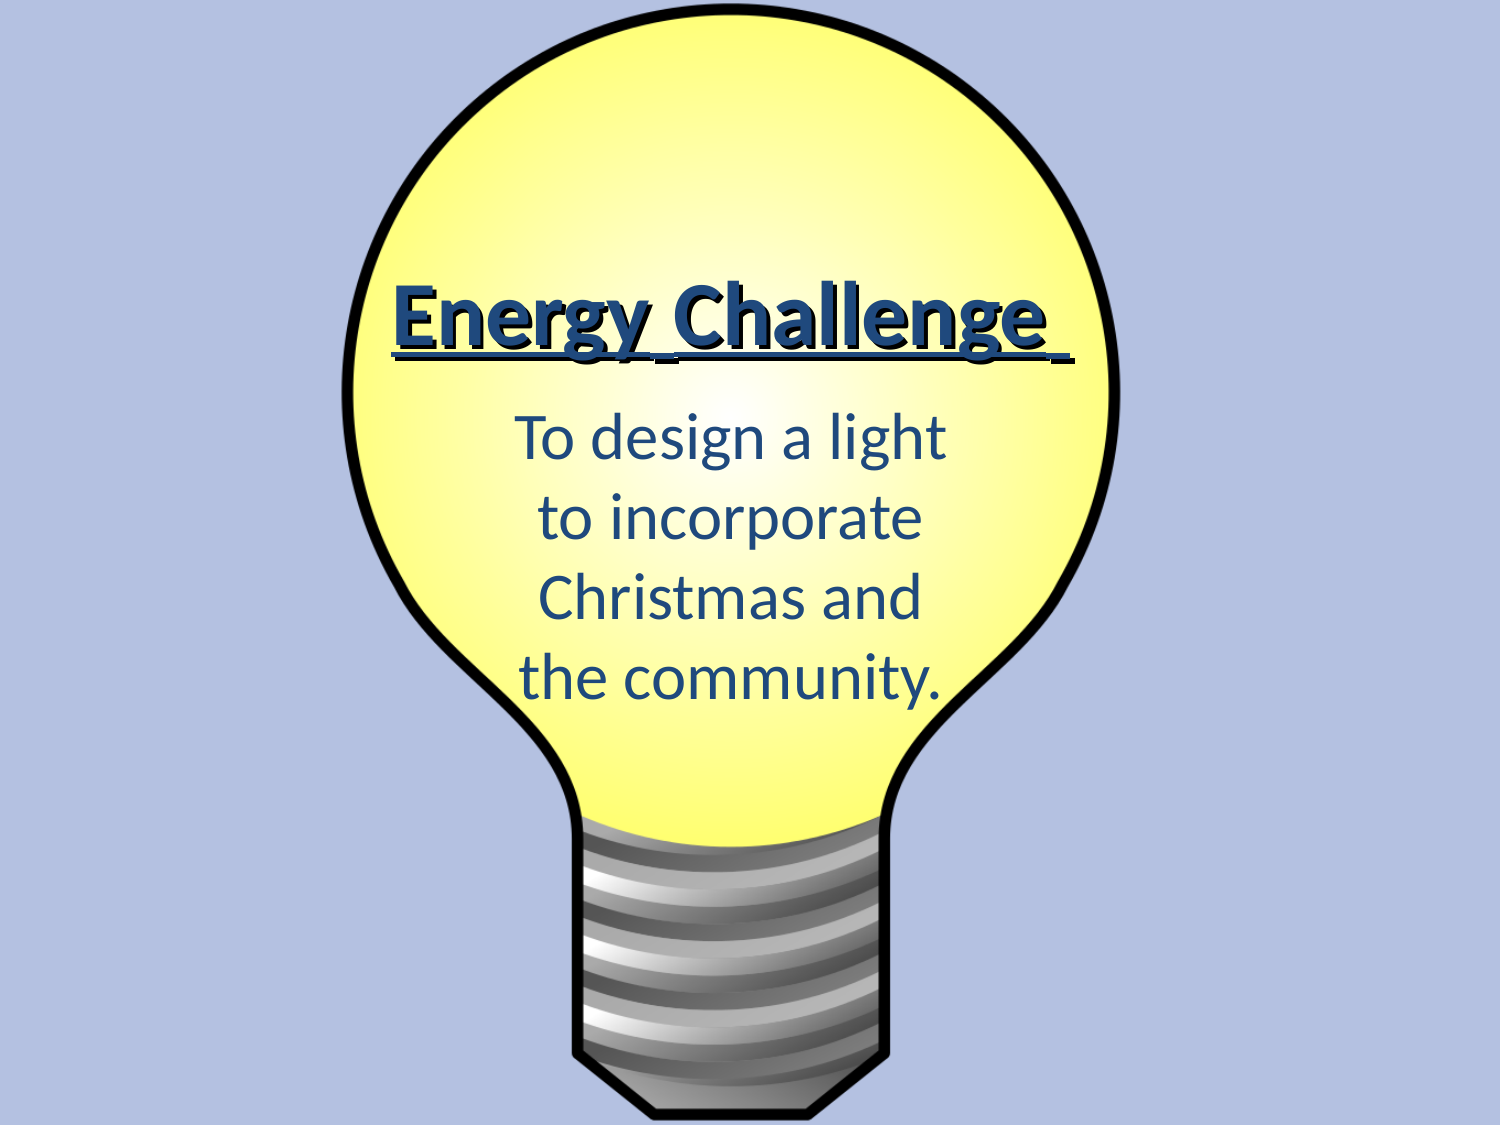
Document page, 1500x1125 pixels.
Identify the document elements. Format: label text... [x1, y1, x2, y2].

title Energy Challenge [93, 243, 1369, 485]
picture [336, 485, 1126, 1125]
subtitle To design a light to incorporate Christmas and the community. [476, 385, 985, 740]
picture [336, 0, 1126, 243]
